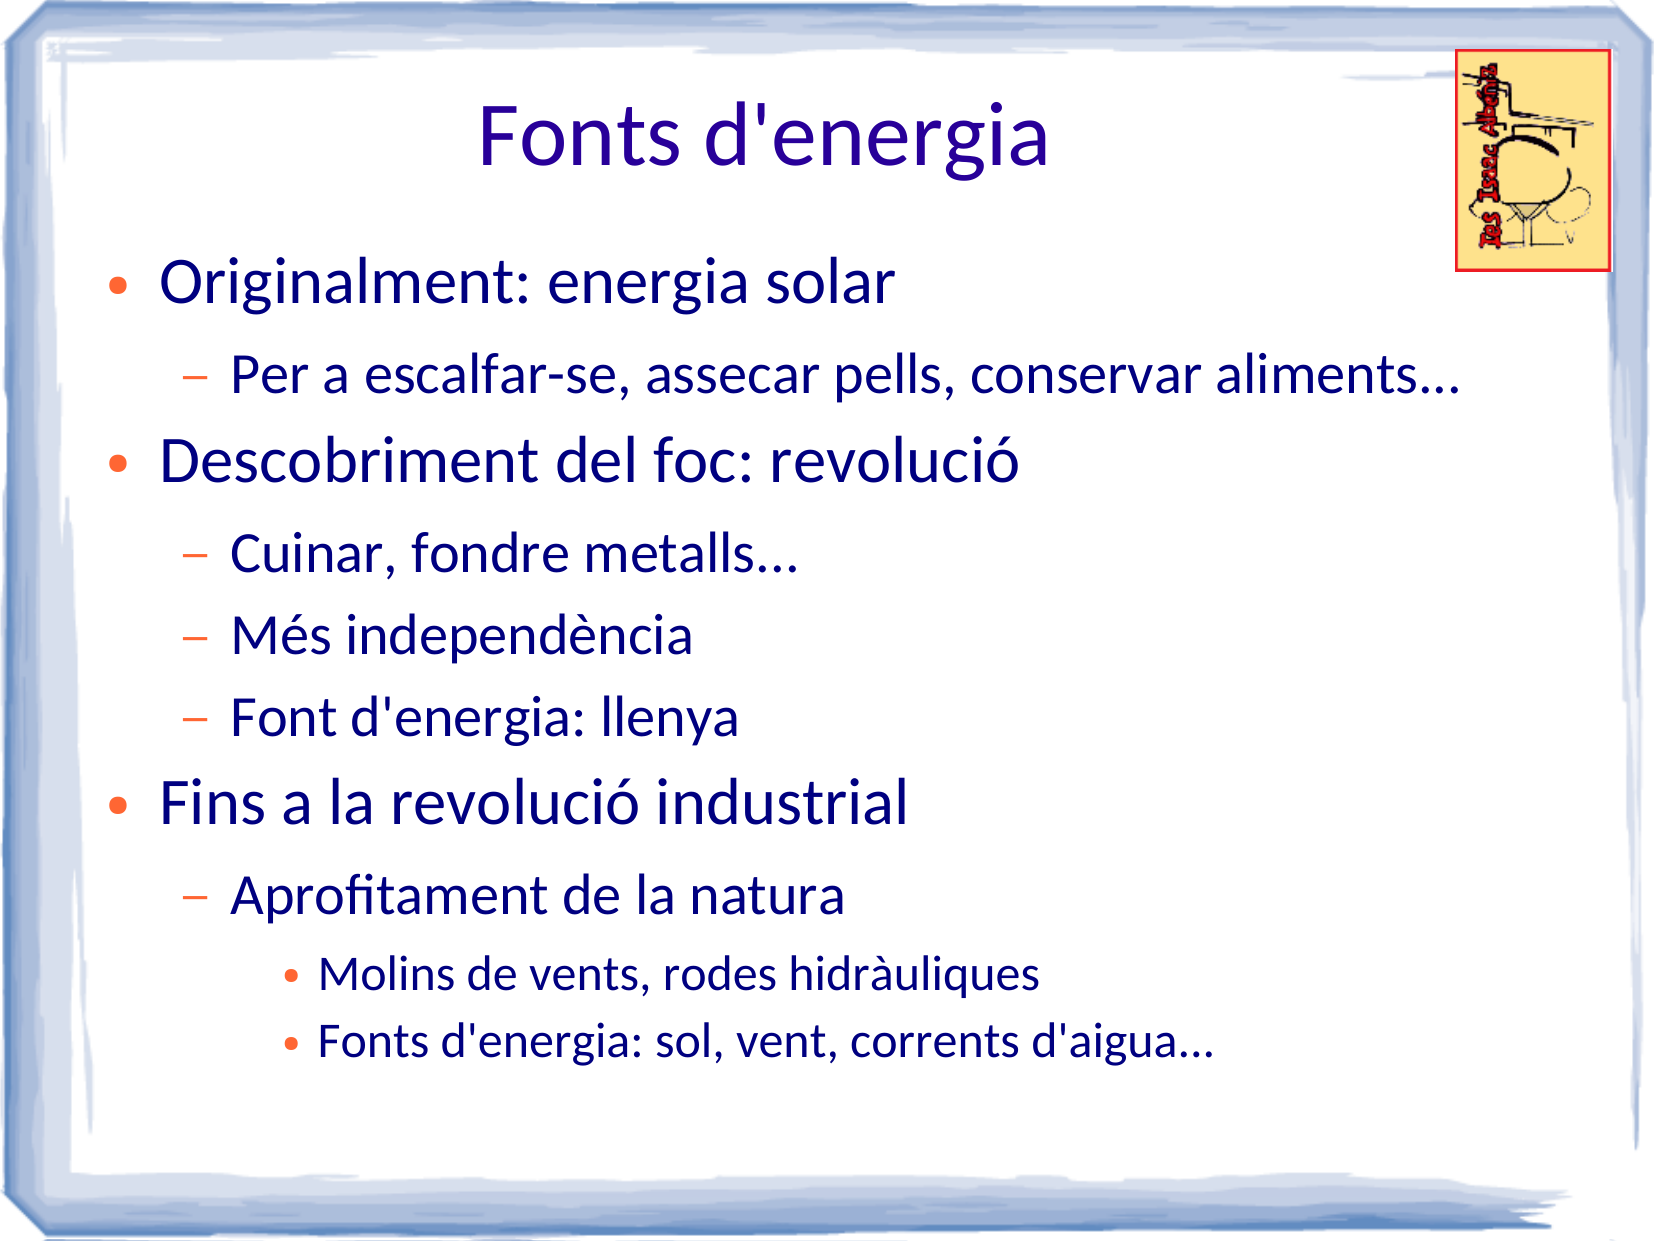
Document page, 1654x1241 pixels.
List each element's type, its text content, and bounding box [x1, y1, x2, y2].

list Originalment: energia solar Per a escalfar-se, assecar pells, conservar aliments... Descobriment del foc: revolució Cuinar, fondre metalls... Més independència Font d'energia: llenya Fins a la revolució industrial Aprofitament de la natura Molins de vents, rodes hidràuliques Fonts d'energia: sol, vent, corrents d'aigua... [88, 253, 1571, 1202]
title Fonts d'energia [82, 36, 1447, 250]
picture [0, 0, 1654, 1241]
